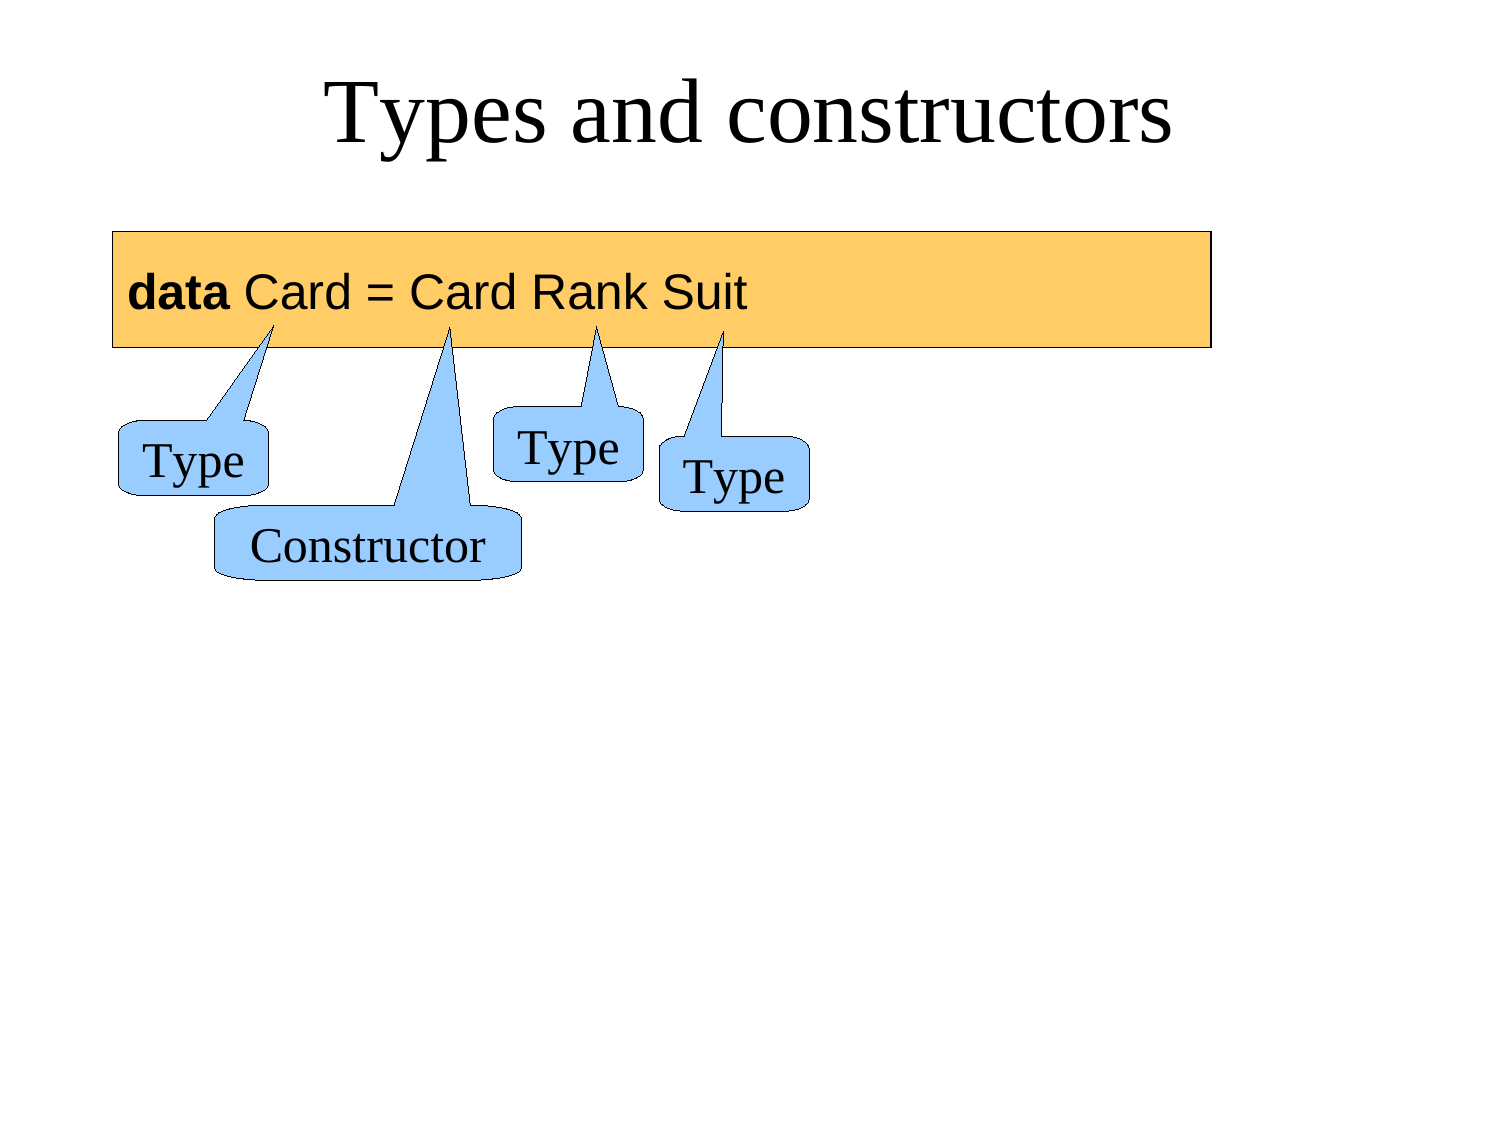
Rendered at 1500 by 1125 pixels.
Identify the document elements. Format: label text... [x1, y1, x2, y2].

text_box Constructor [214, 327, 522, 581]
text_box Type [659, 331, 810, 512]
text_box data Card = Card Rank Suit [112, 231, 1211, 348]
title Types and constructors [112, 17, 1388, 205]
text_box Type [118, 325, 274, 496]
text_box Type [493, 326, 644, 482]
